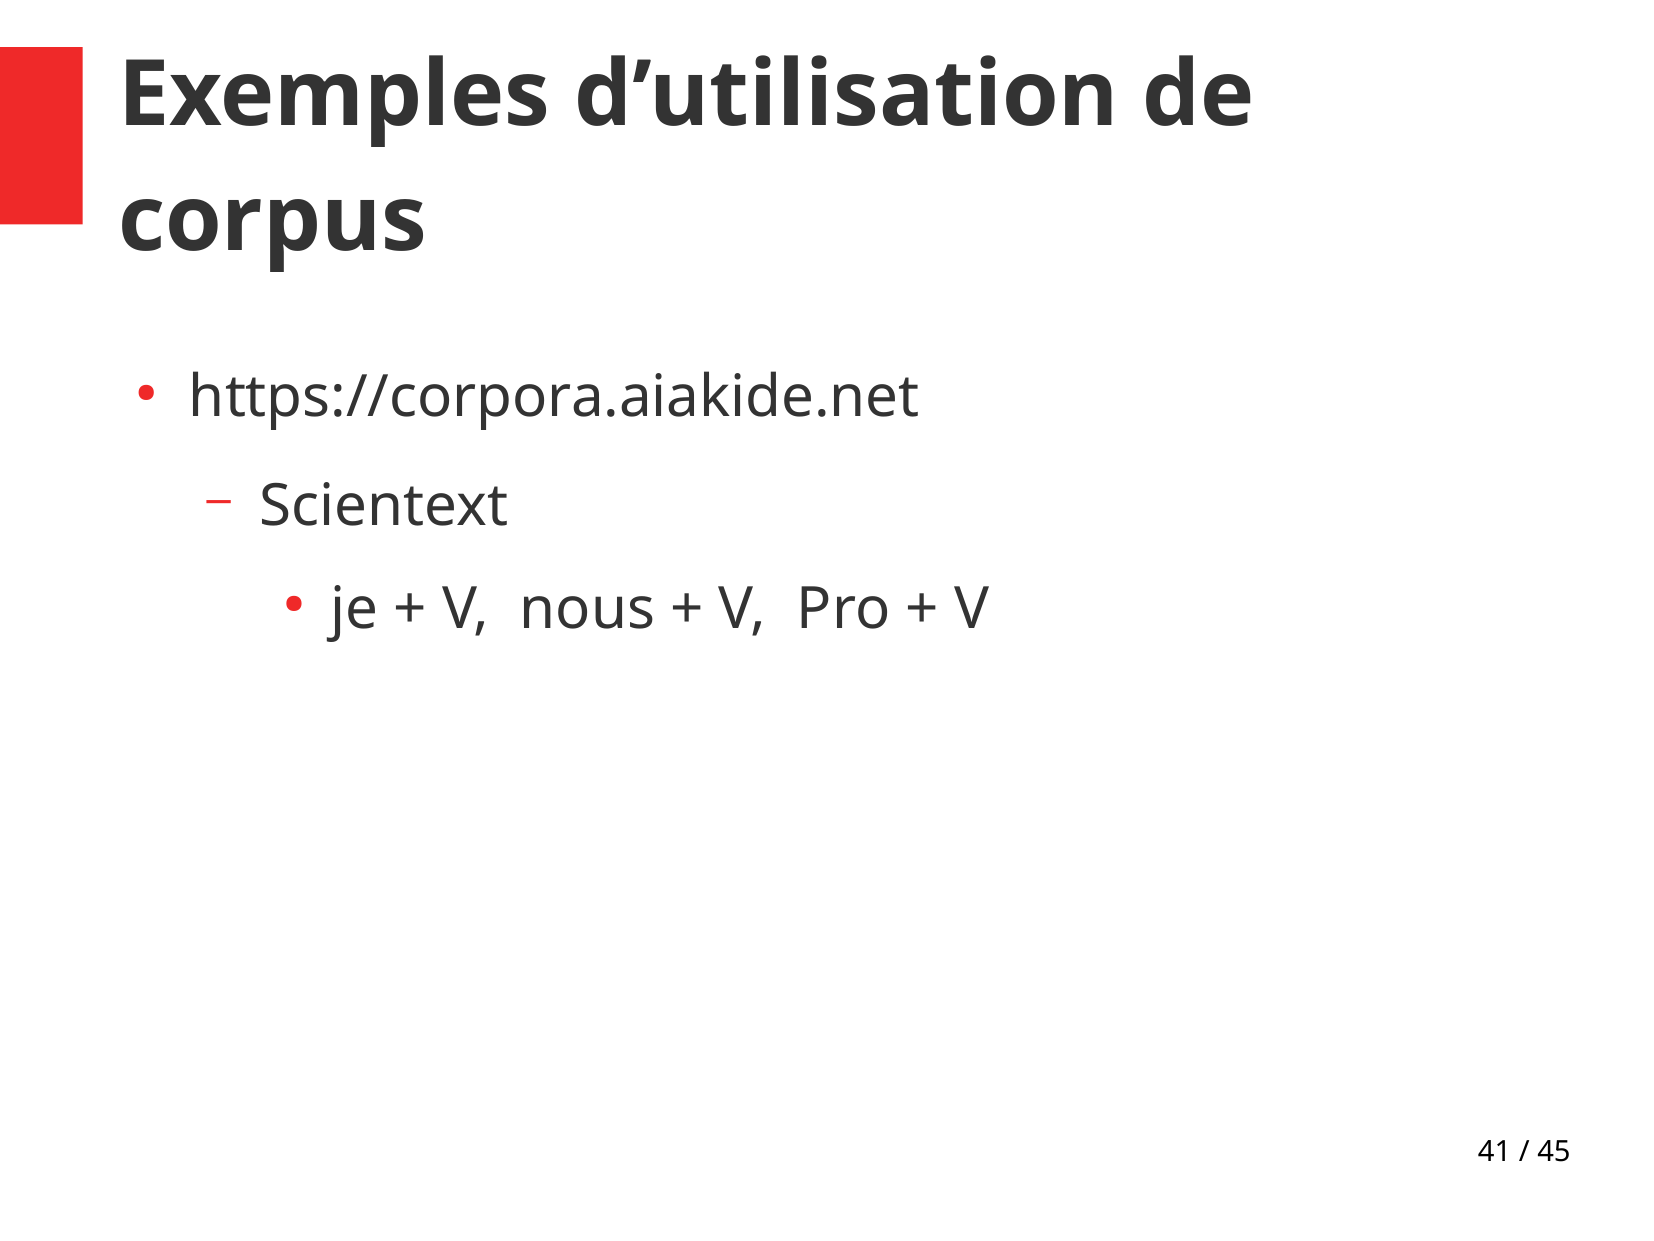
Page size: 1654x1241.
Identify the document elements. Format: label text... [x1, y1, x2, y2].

title Exemples d’utilisation de corpus [118, 45, 1571, 260]
list https://corpora.aiakide.net Scientext je + V, nous + V, Pro + V [118, 354, 1536, 1074]
